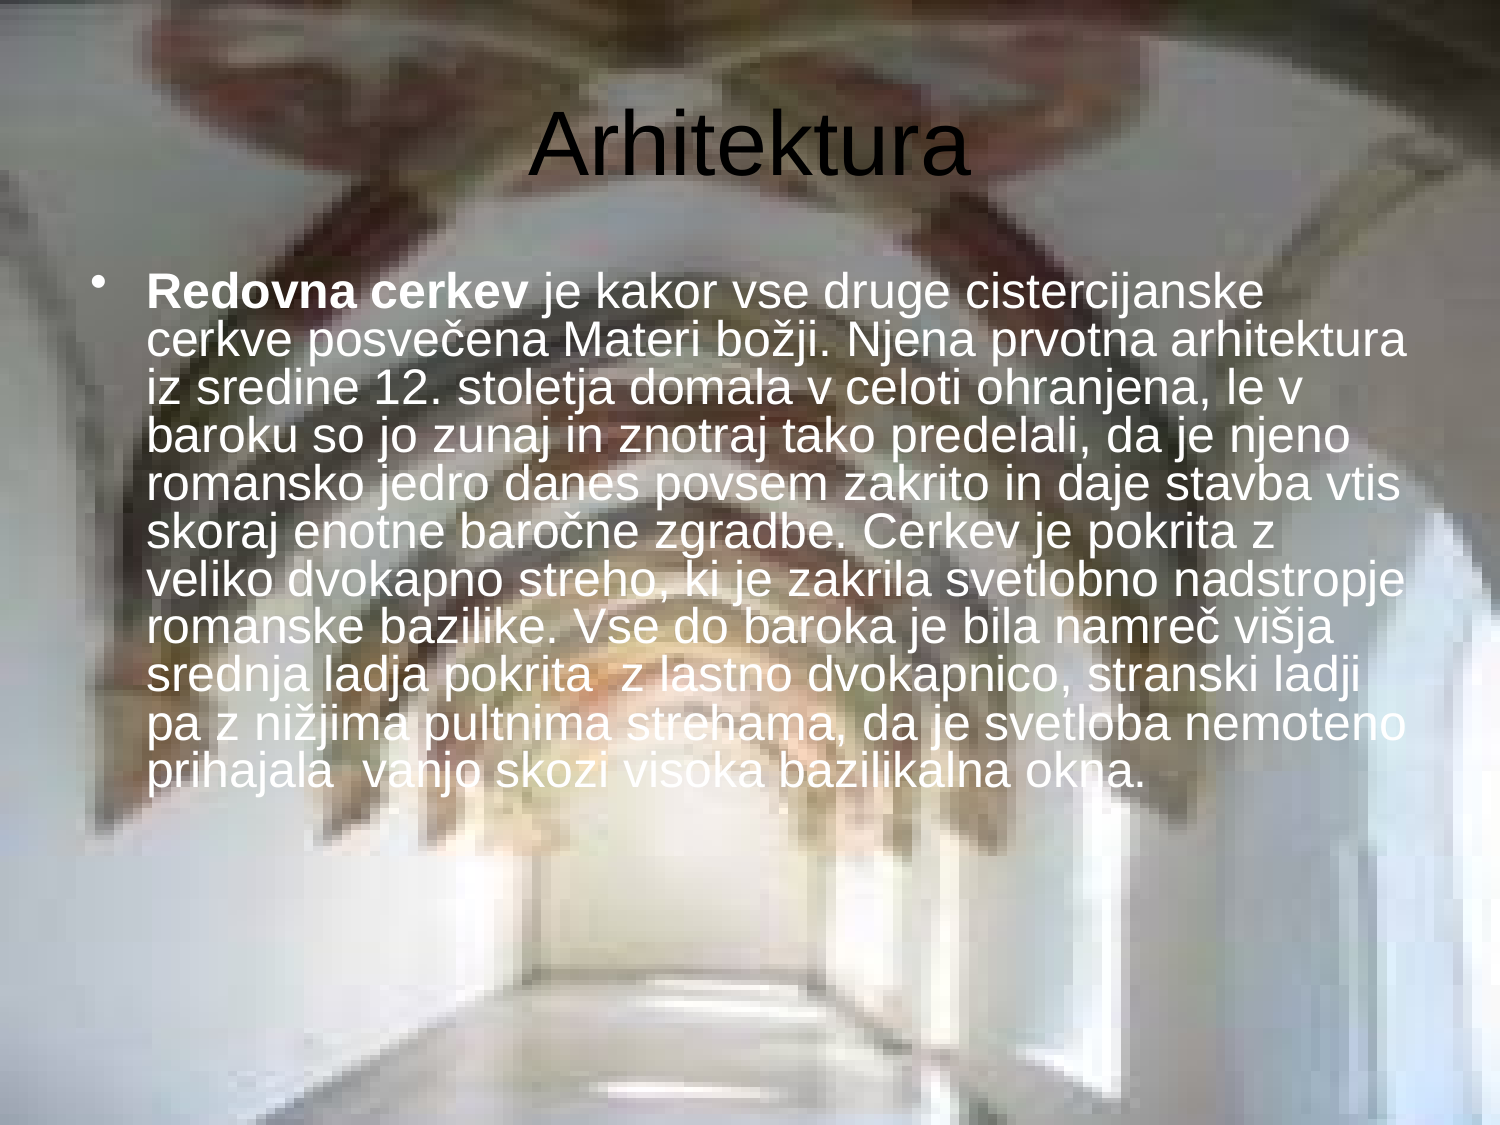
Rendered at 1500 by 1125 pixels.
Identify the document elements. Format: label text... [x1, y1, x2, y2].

title Arhitektura [75, 45, 1425, 233]
picture [0, 0, 1500, 1125]
list Redovna cerkev je kakor vse druge cistercijanske cerkve posvečena Materi božji. Njena prvotna arhitektura iz sredine 12. stoletja domala v celoti ohranjena, le v baroku so jo zunaj in znotraj tako predelali, da je njeno romansko jedro danes povsem zakrito in daje stavba vtis skoraj enotne baročne zgradbe. Cerkev je pokrita z veliko dvokapno streho, ki je zakrila svetlobno nadstropje romanske bazilike. Vse do baroka je bila namreč višja srednja ladja pokrita z lastno dvokapnico, stranski ladji pa z nižjima pultnima strehama, da je svetloba nemoteno prihajala vanjo skozi visoka bazilikalna okna. [75, 262, 1425, 1005]
